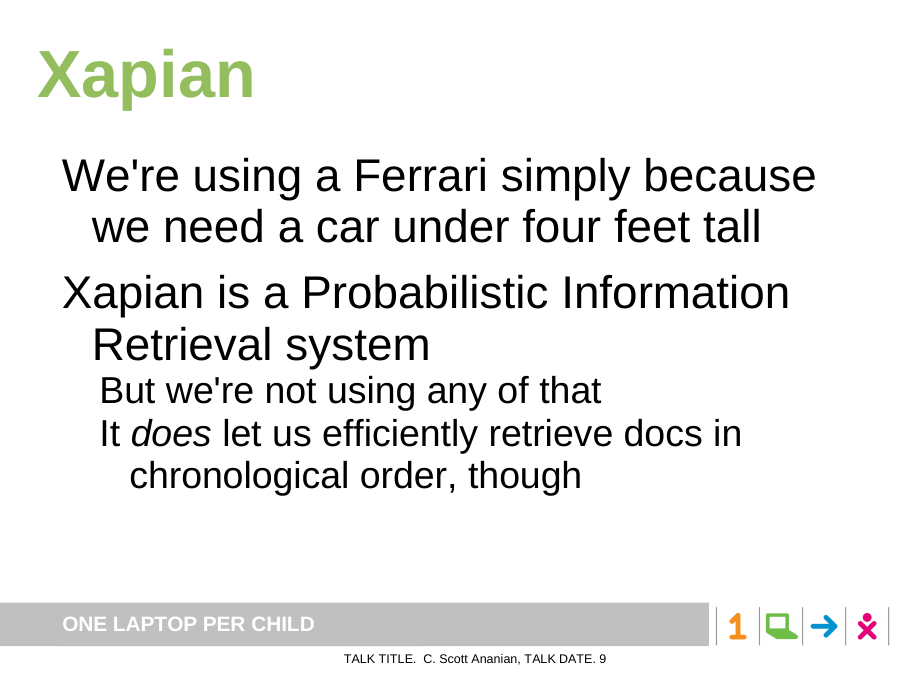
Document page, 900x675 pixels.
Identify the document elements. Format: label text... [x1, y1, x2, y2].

title Xapian [37, 37, 856, 211]
picture [844, 598, 898, 655]
list We're using a Ferrari simply because we need a car under four feet tall Xapian is a Probabilistic Information Retrieval system But we're not using any of that It does let us efficiently retrieve docs in chronological order, though [61, 150, 844, 675]
